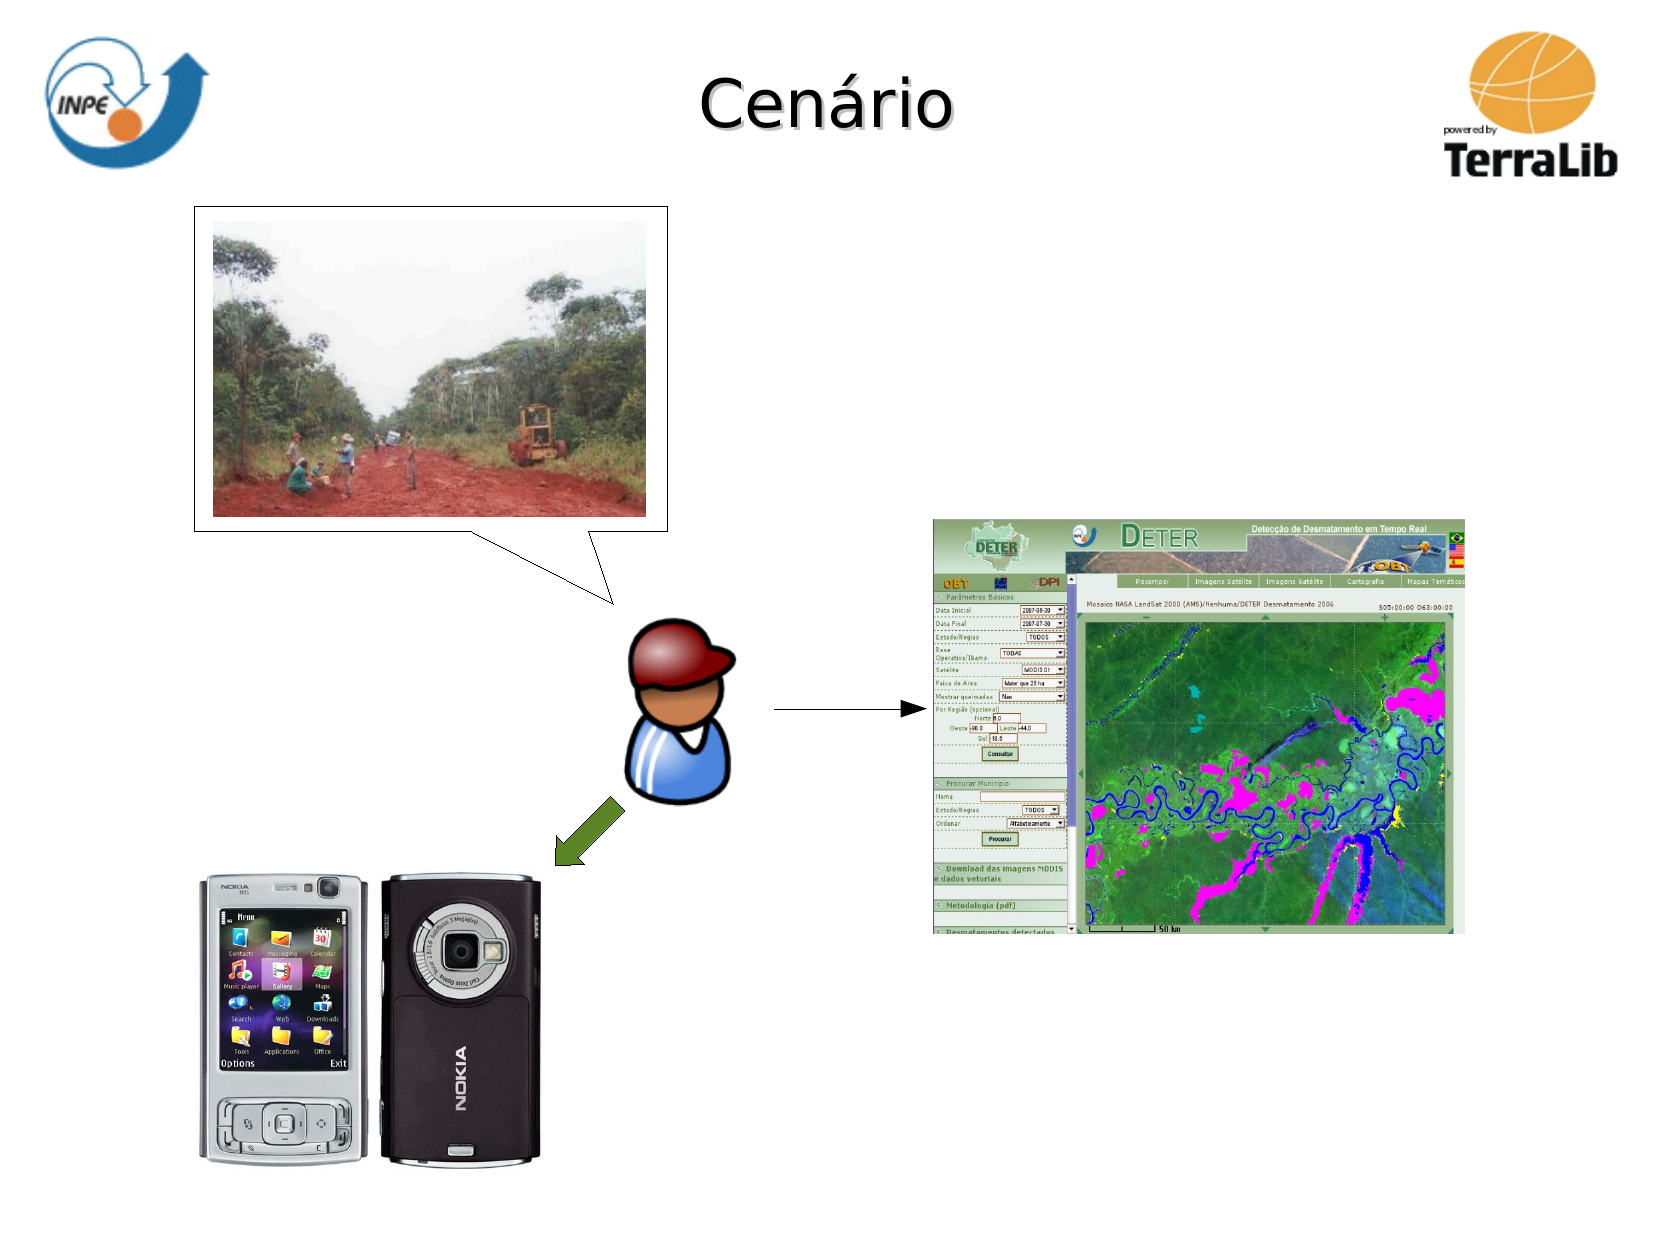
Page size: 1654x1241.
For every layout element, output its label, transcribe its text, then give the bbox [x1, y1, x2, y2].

picture [213, 221, 646, 517]
title Cenário [206, 33, 1447, 176]
picture [1443, 29, 1619, 178]
picture [578, 610, 774, 807]
text_box [555, 796, 625, 866]
picture [177, 826, 562, 1211]
picture [35, 29, 220, 178]
text_box [194, 206, 668, 605]
picture [933, 519, 1465, 934]
